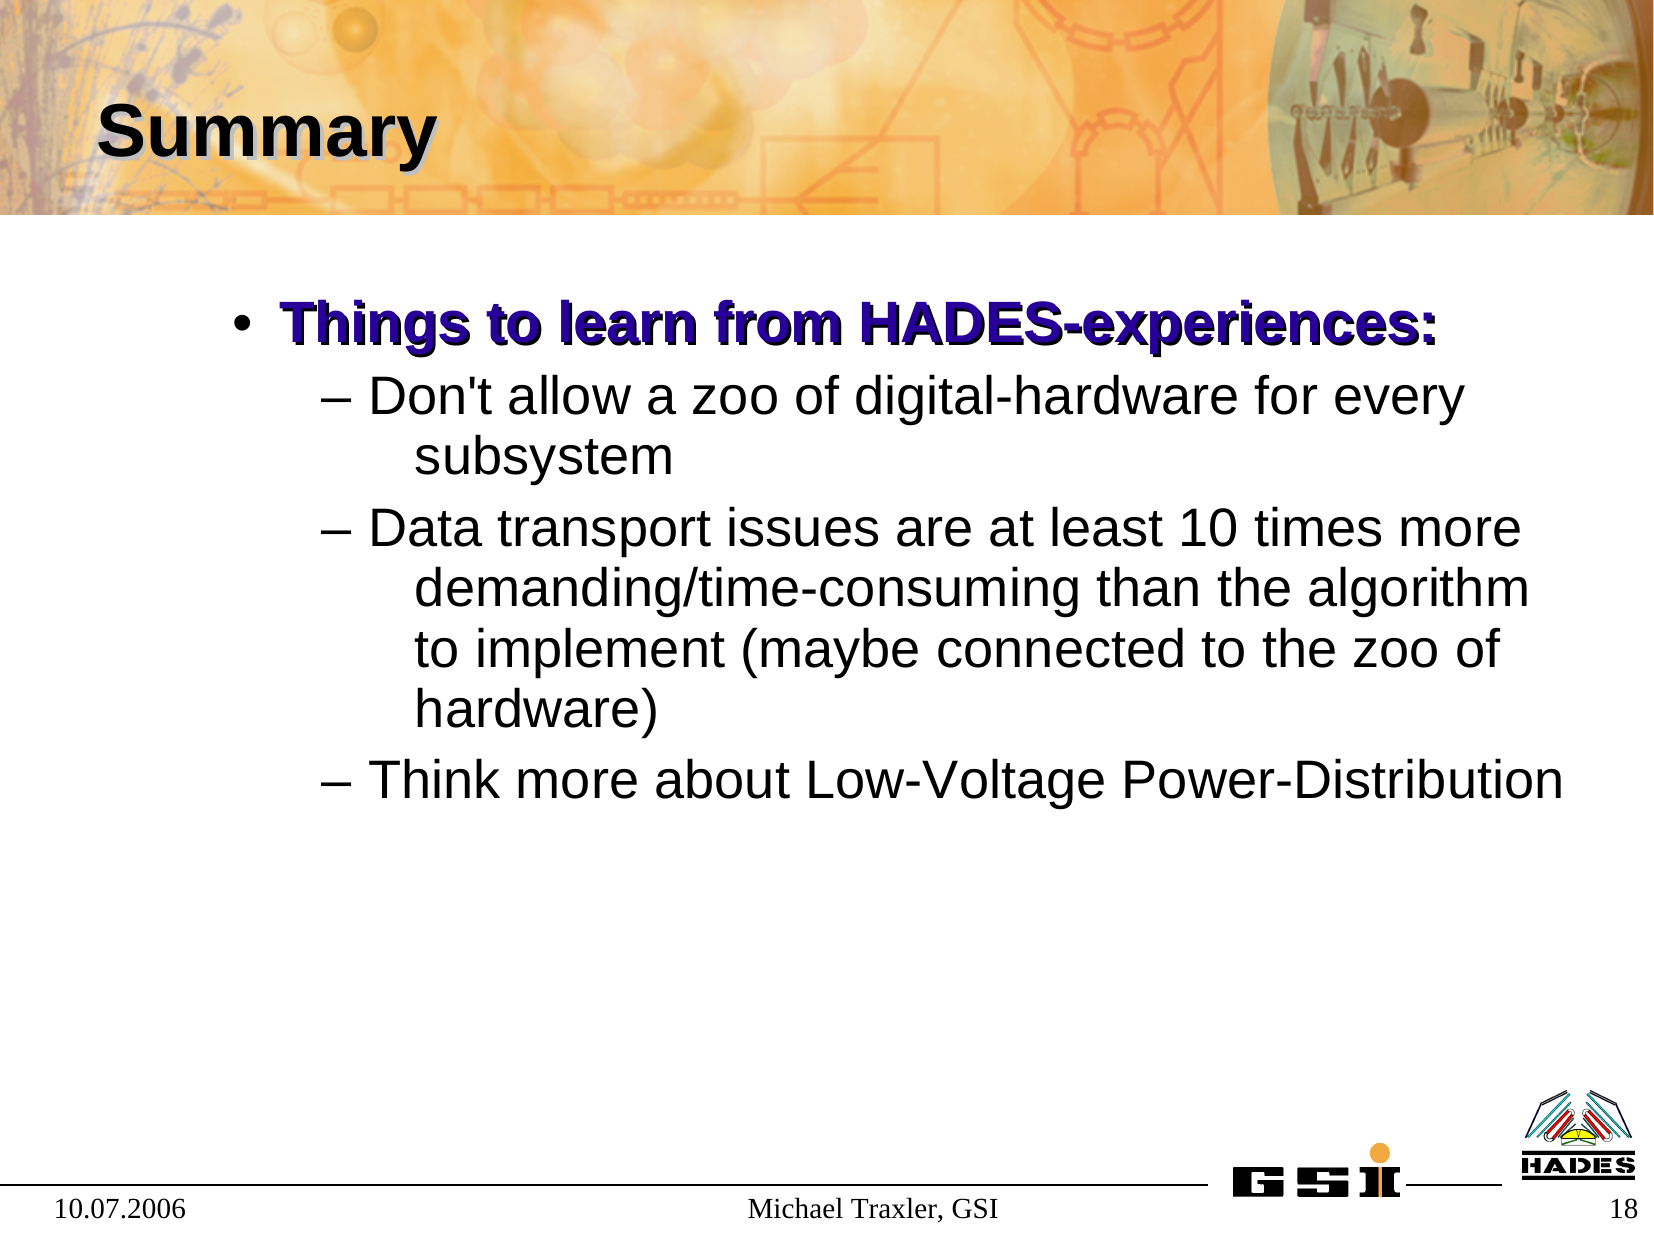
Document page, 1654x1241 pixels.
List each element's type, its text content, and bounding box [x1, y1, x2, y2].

picture [0, 0, 1654, 215]
title Summary [96, 27, 1502, 235]
picture [1522, 1090, 1635, 1180]
list Things to learn from HADES-experiences: Don't allow a zoo of digital-hardware for every subsystem Data transport issues are at least 10 times more demanding/time-consuming than the algorithm to implement (maybe connected to the zoo of hardware) Think more about Low-Voltage Power-Distribution [82, 290, 1571, 1109]
picture [1233, 1143, 1400, 1197]
